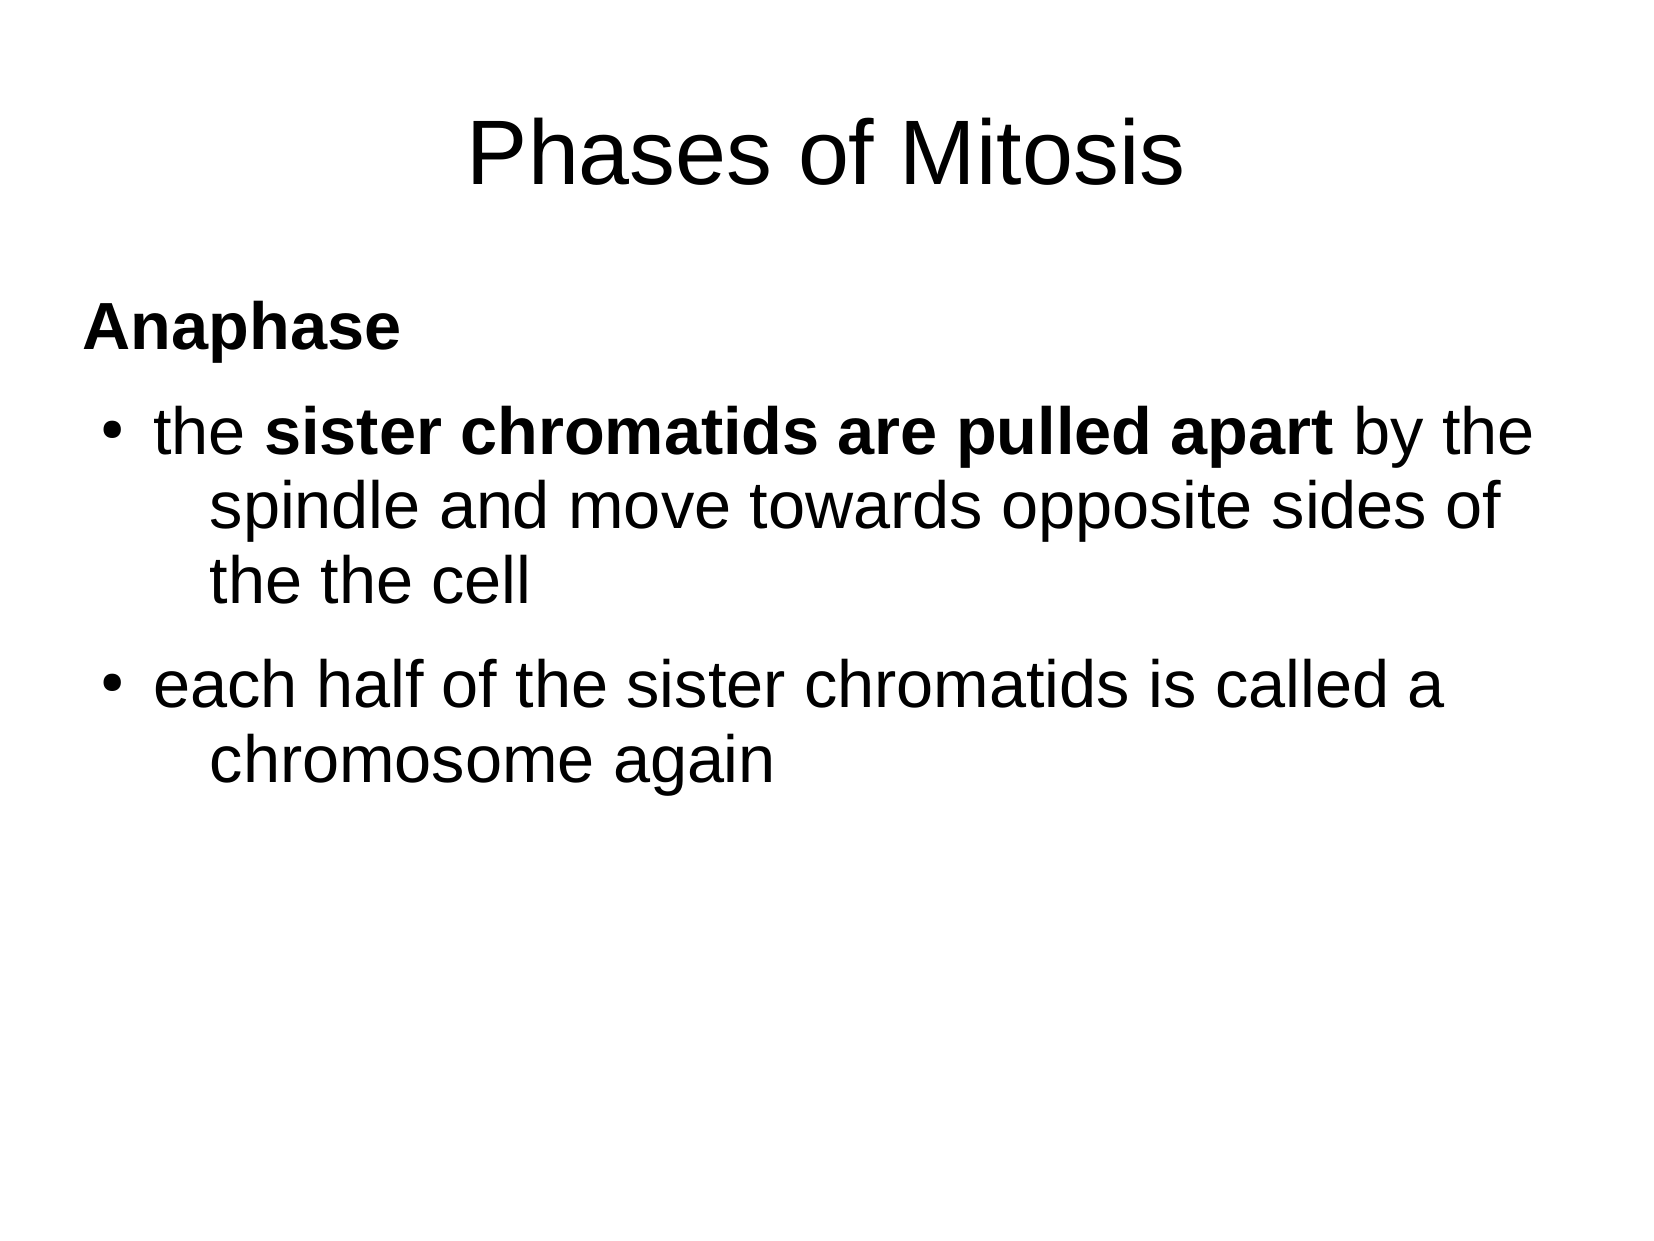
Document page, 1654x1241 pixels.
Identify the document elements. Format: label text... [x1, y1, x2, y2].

list Anaphase the sister chromatids are pulled apart by the spindle and move towards opposite sides of the the cell each half of the sister chromatids is called a chromosome again [82, 289, 1571, 1094]
title Phases of Mitosis [82, 49, 1571, 257]
